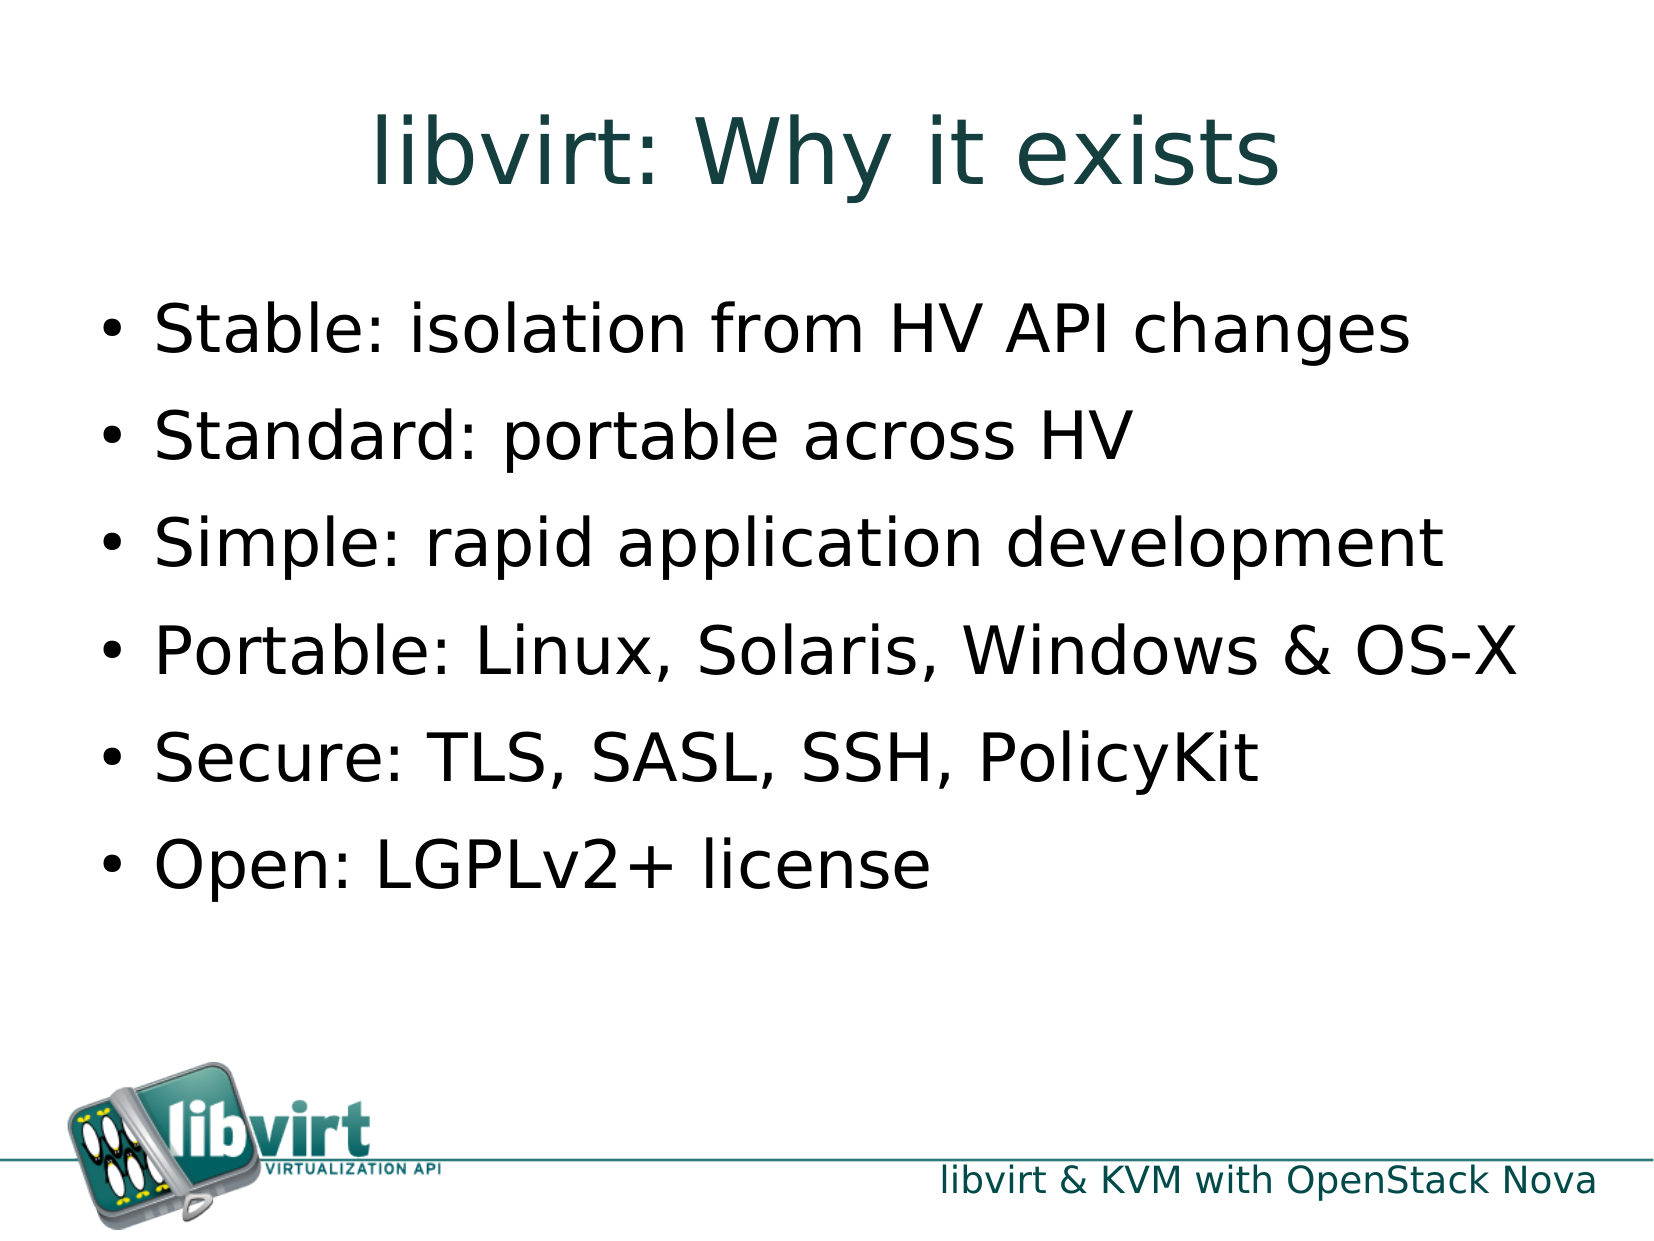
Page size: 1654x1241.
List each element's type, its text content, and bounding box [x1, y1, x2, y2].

text_box libvirt & KVM with OpenStack Nova [924, 1151, 1614, 1211]
picture [0, 1062, 1654, 1230]
list Stable: isolation from HV API changes Standard: portable across HV Simple: rapid application development Portable: Linux, Solaris, Windows & OS-X Secure: TLS, SASL, SSH, PolicyKit Open: LGPLv2+ license [82, 290, 1571, 1062]
title libvirt: Why it exists [82, 49, 1571, 257]
